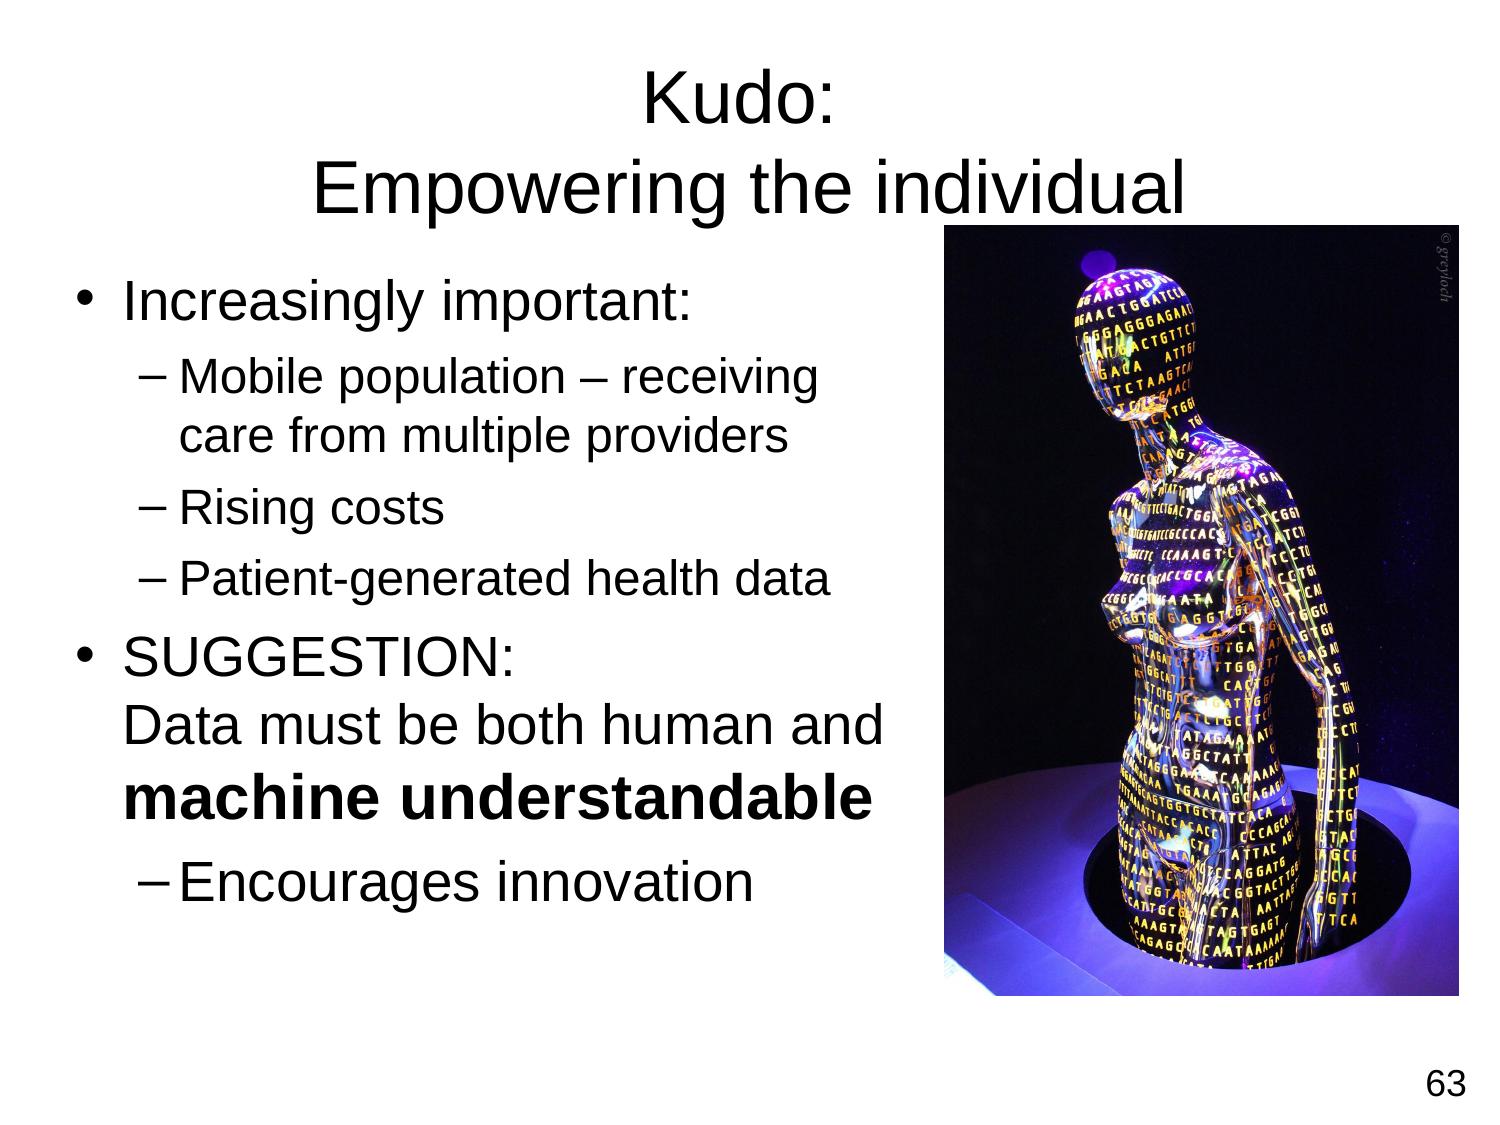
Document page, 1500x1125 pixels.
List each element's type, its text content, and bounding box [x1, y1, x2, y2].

title Kudo: Empowering the individual [75, 44, 1425, 233]
picture [944, 225, 1459, 996]
list Increasingly important: Mobile population – receiving care from multiple providers Rising costs Patient-generated health data SUGGESTION: Data must be both human and machine understandable Encourages innovation [75, 263, 944, 916]
